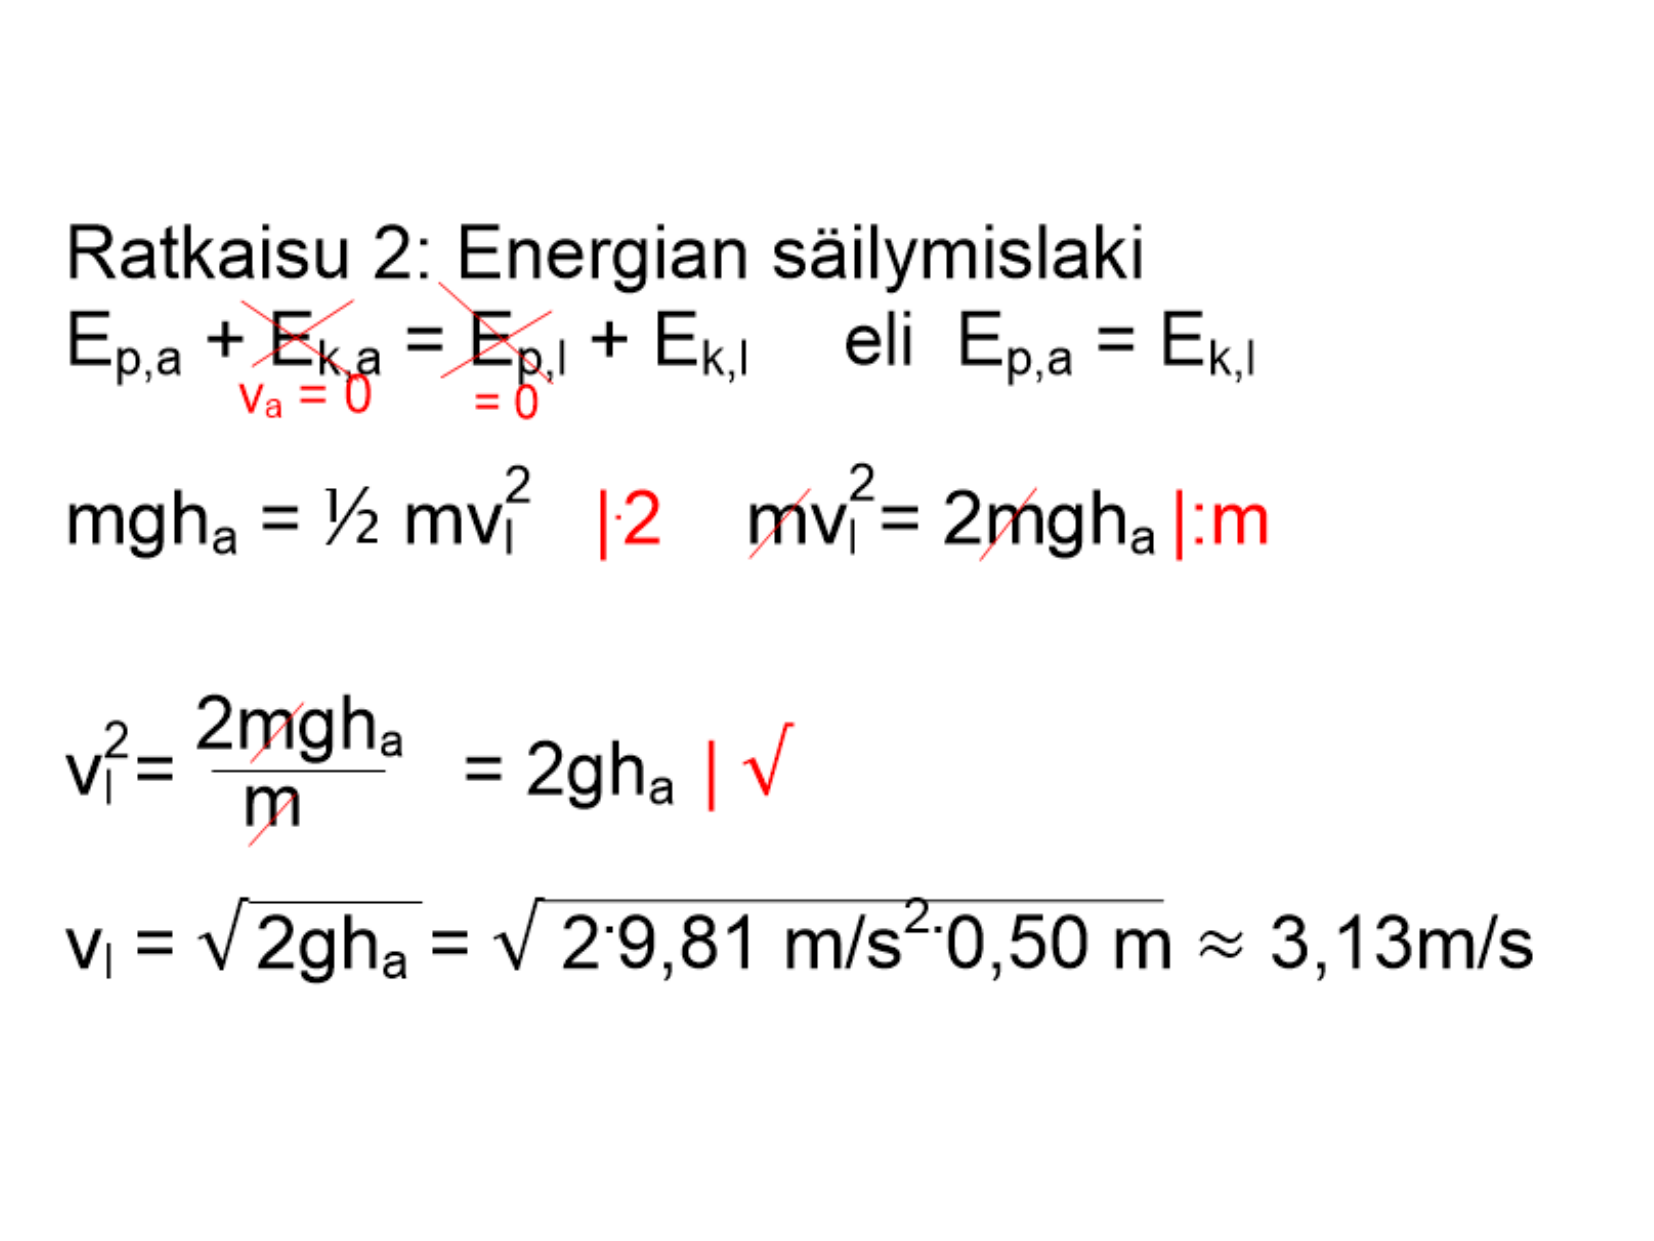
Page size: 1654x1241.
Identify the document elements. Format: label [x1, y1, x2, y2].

picture [7, 118, 1607, 1075]
